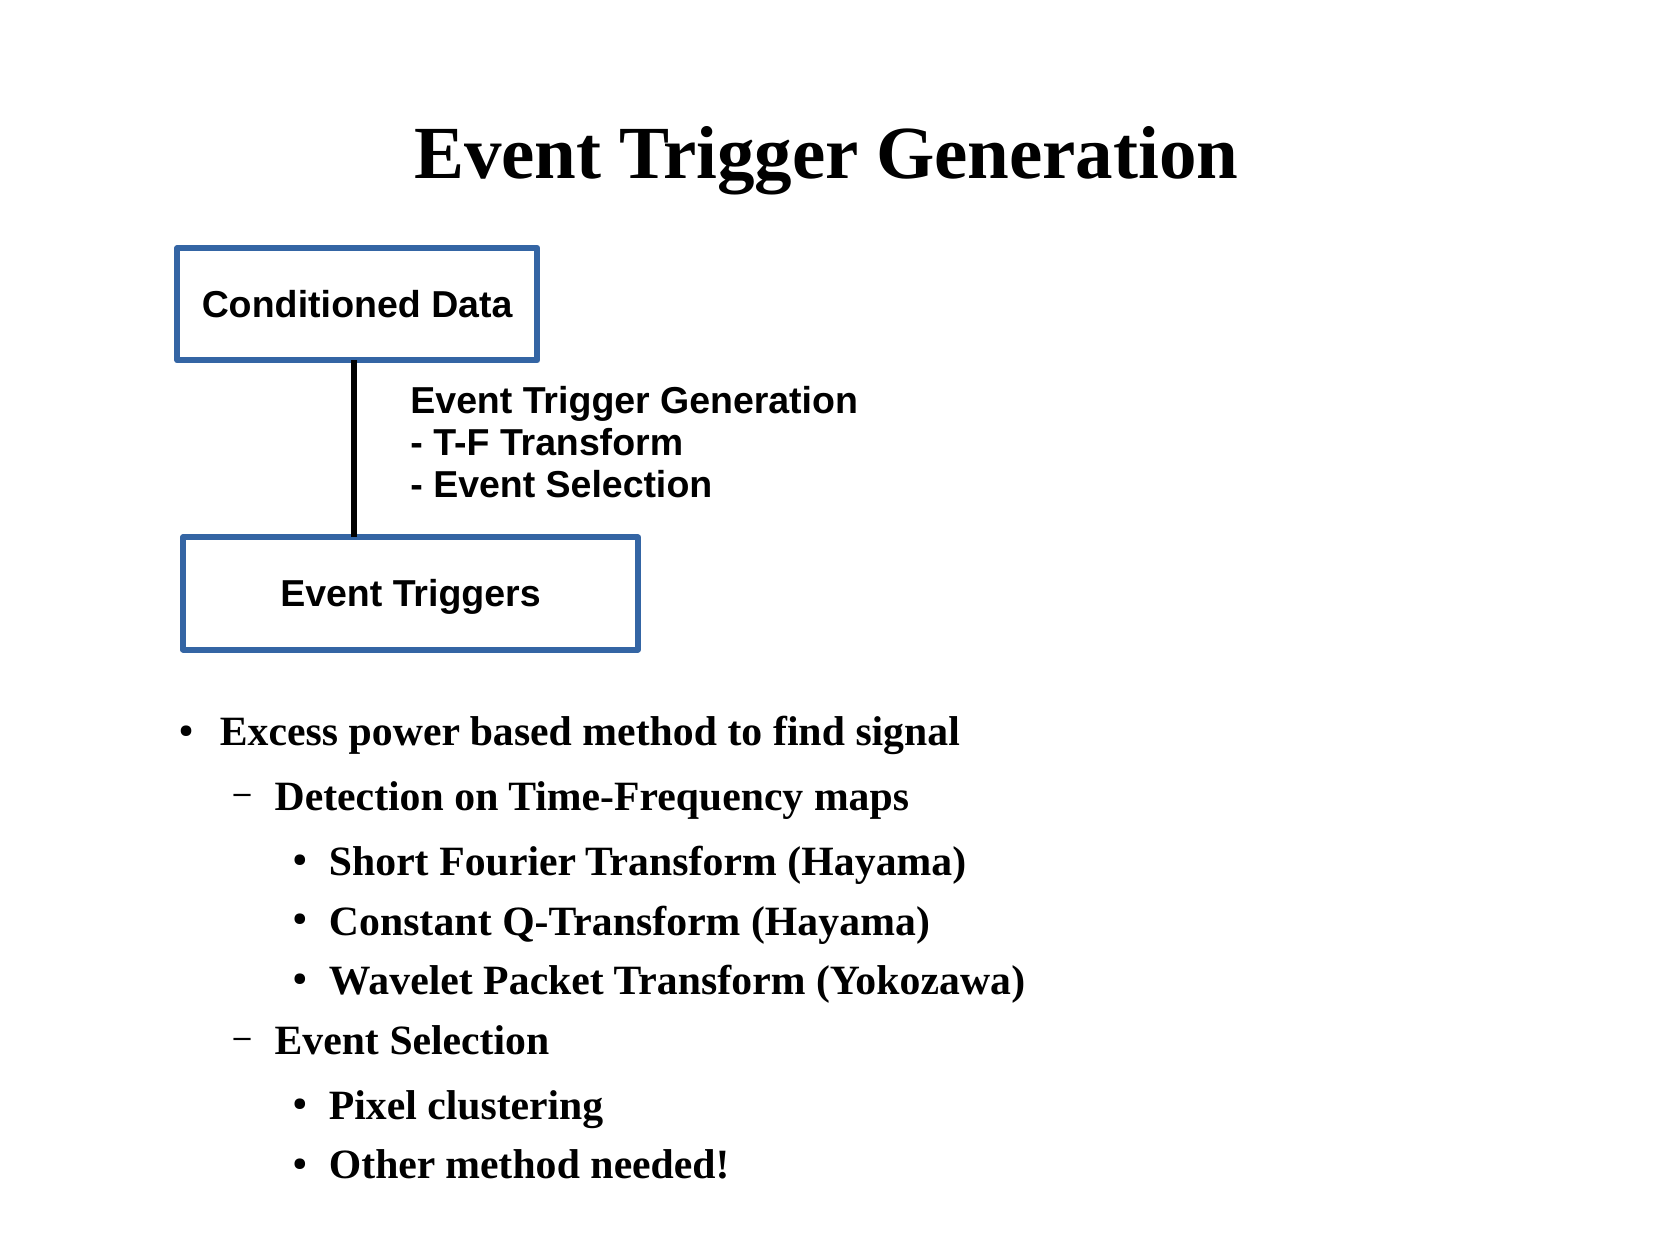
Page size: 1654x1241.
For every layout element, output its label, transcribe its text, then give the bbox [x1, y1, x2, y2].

text_box Conditioned Data [177, 248, 538, 361]
list Excess power based method to find signal Detection on Time-Frequency maps Short Fourier Transform (Hayama) Constant Q-Transform (Hayama) Wavelet Packet Transform (Yokozawa) Event Selection Pixel clustering Other method needed! [165, 708, 1394, 1193]
title Event Trigger Generation [82, 49, 1571, 257]
text_box Event Triggers [183, 537, 638, 650]
text_box Event Trigger Generation - T-F Transform - Event Selection [395, 372, 1046, 553]
